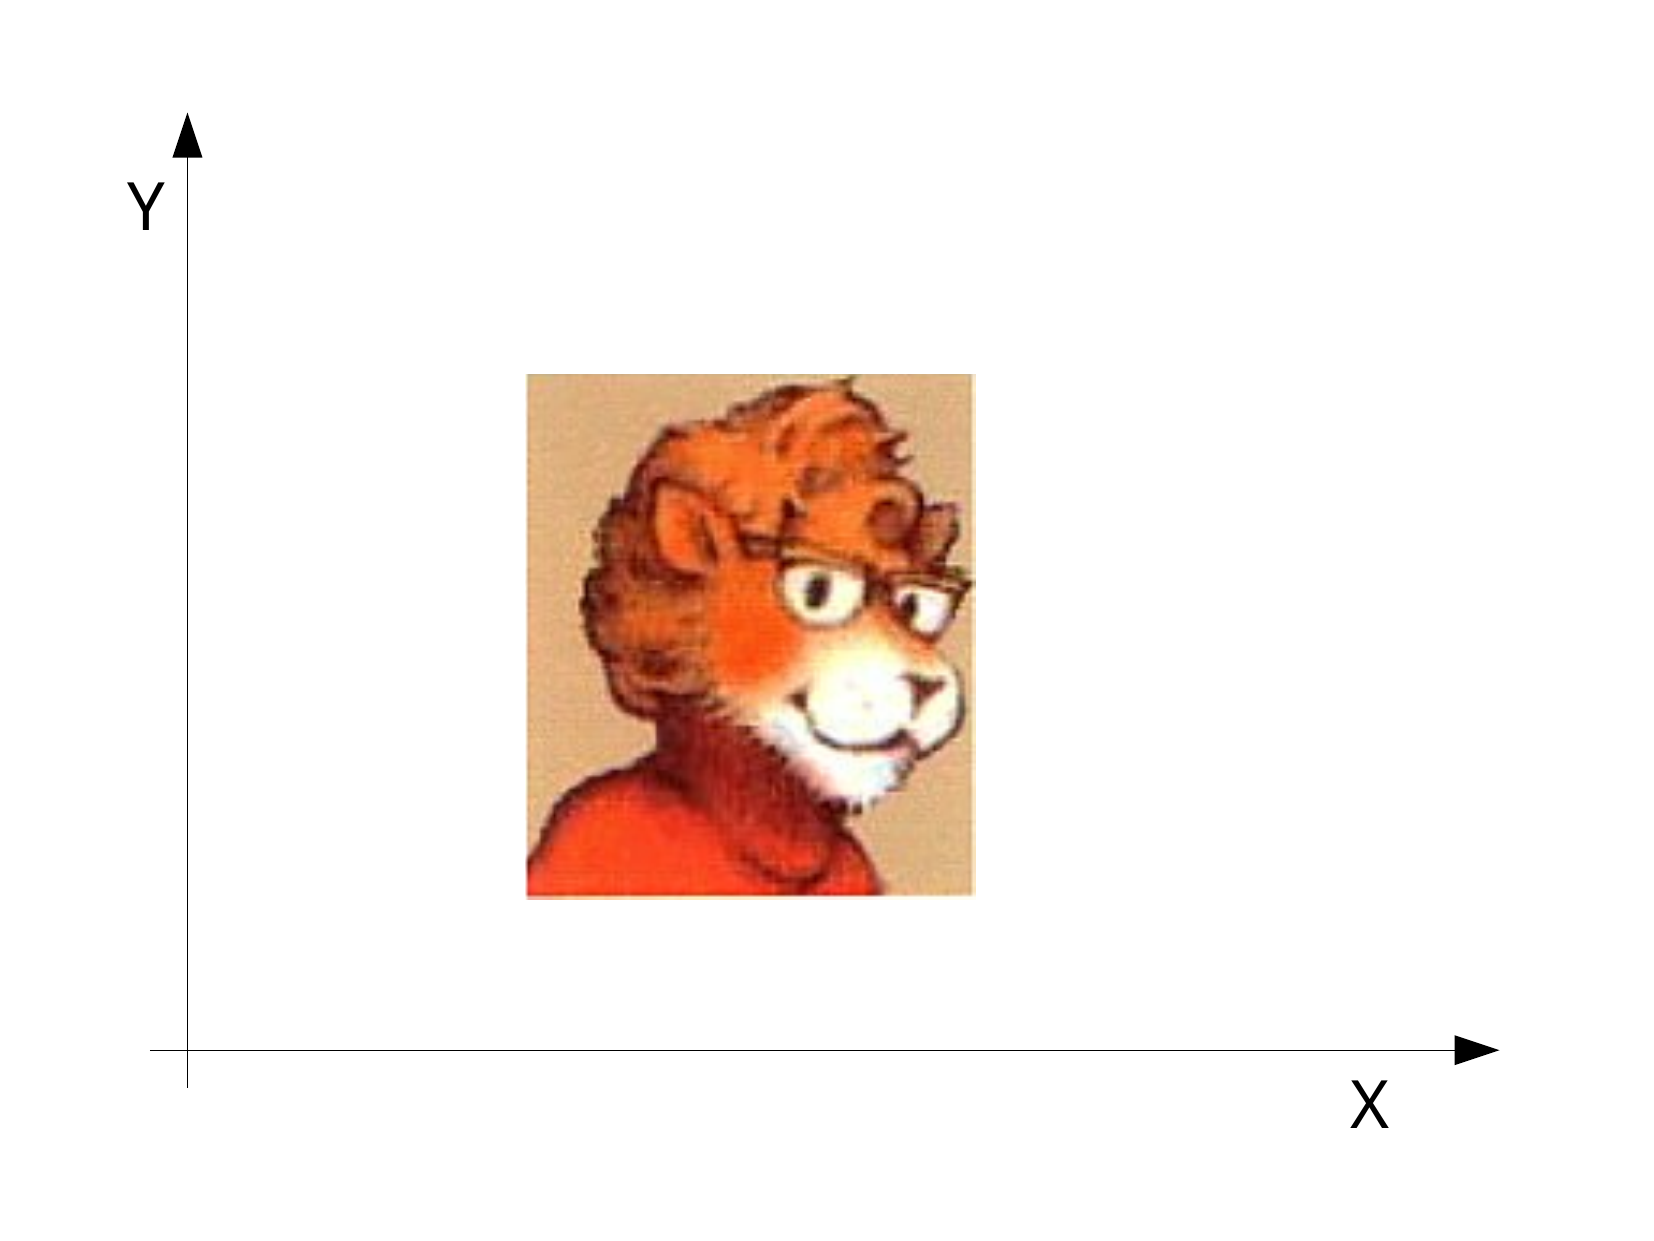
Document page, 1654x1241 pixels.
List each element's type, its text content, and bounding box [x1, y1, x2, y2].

picture [525, 374, 976, 901]
text_box Y [112, 152, 187, 268]
text_box X [1335, 1050, 1411, 1167]
